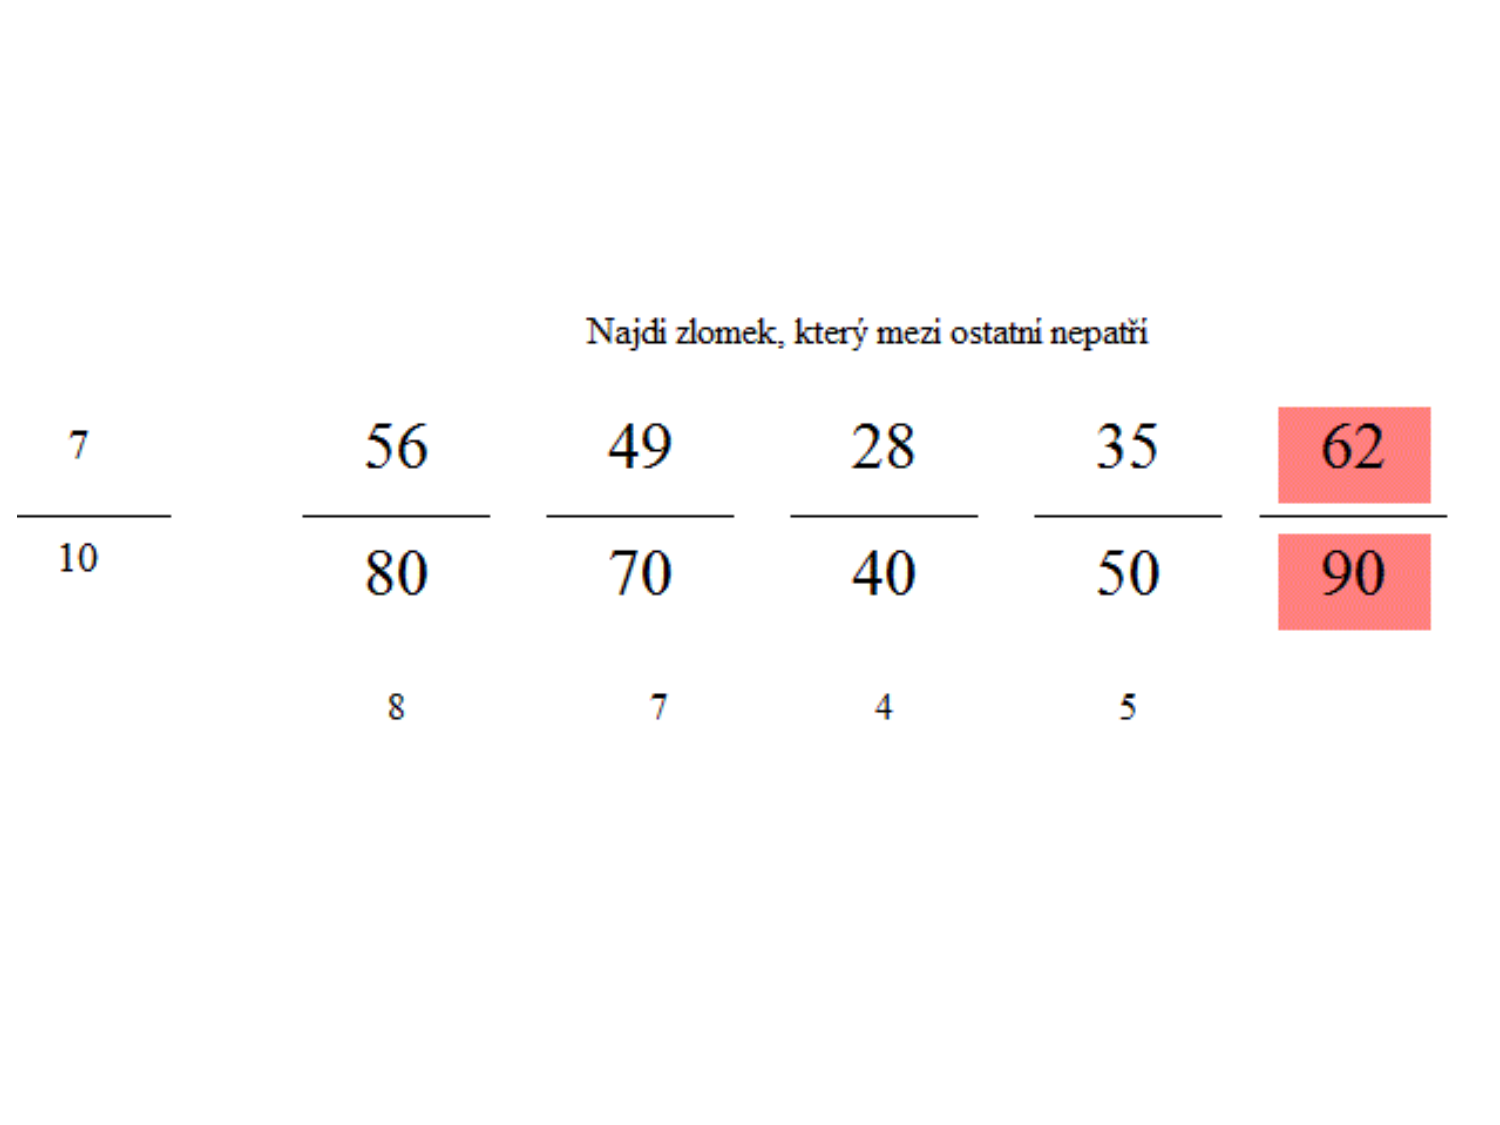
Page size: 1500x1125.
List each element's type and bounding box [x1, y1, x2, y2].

picture [17, 302, 1462, 746]
